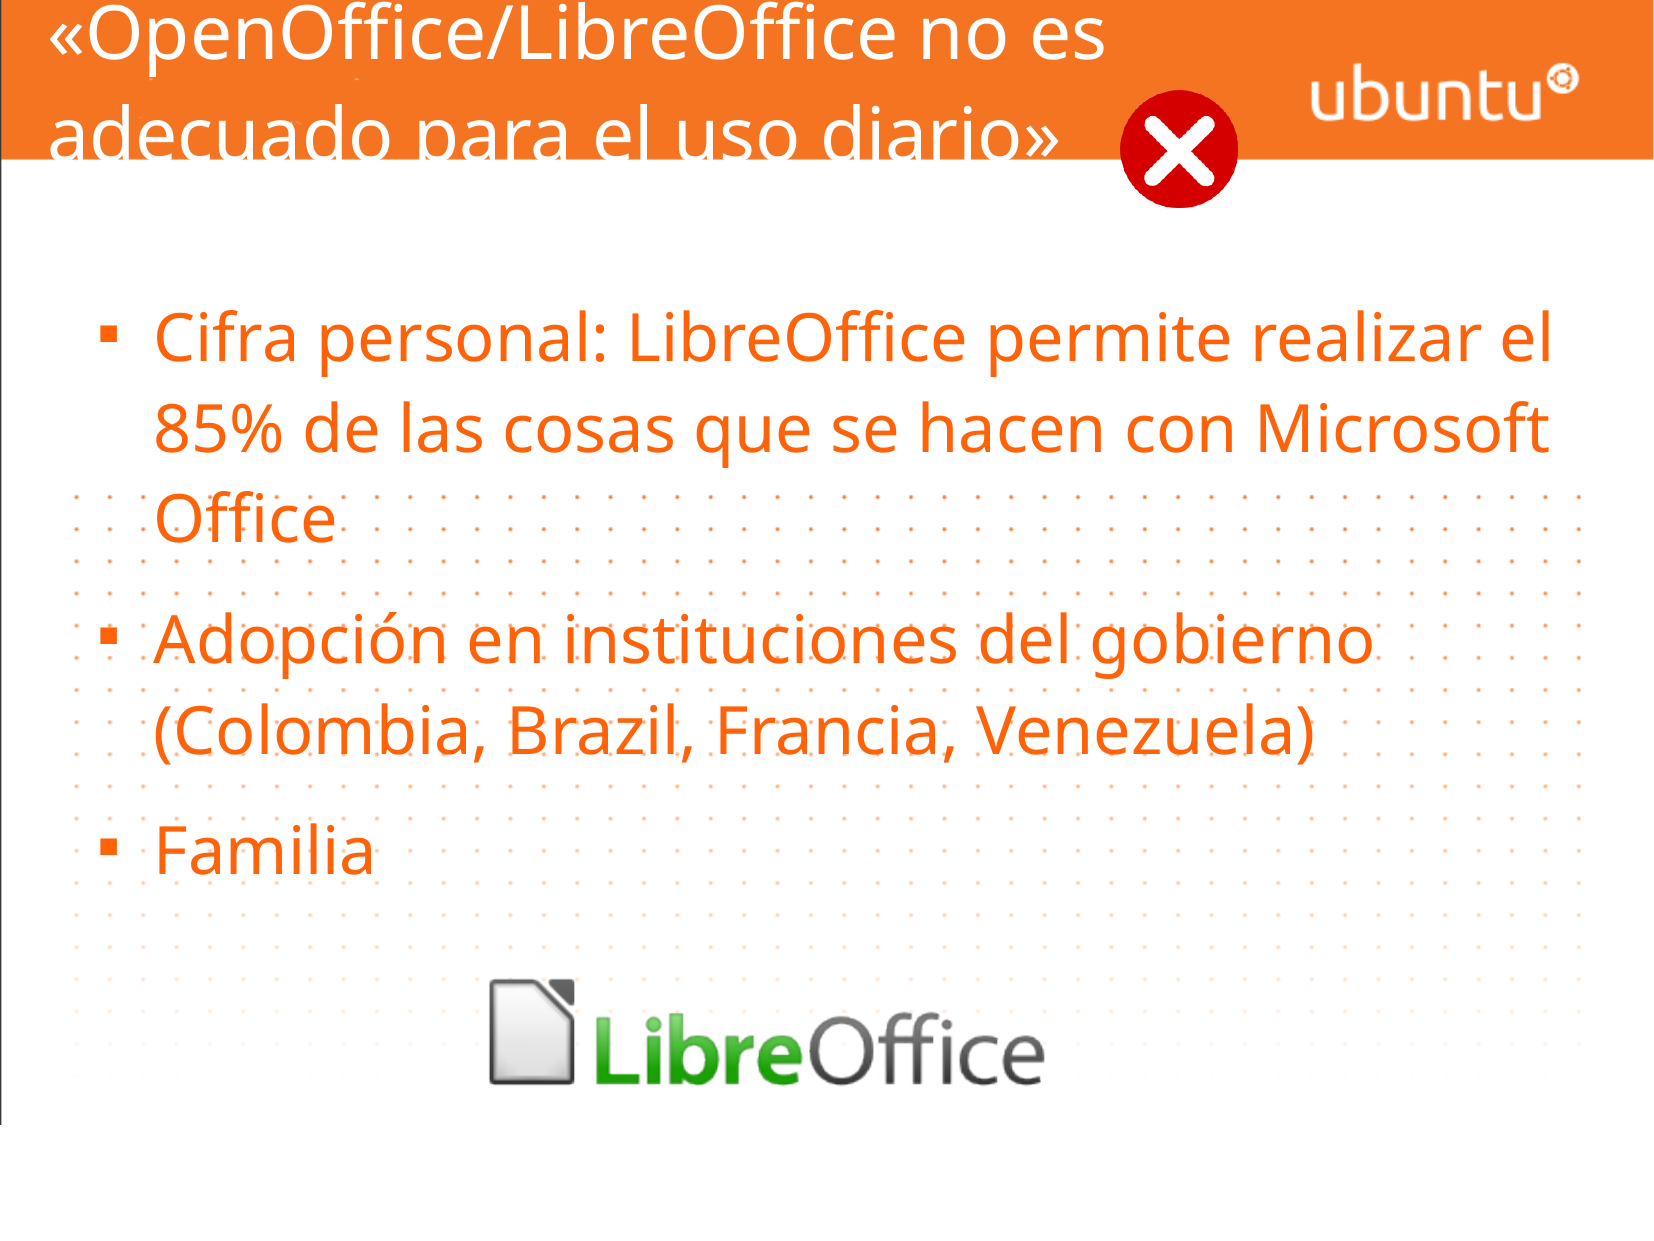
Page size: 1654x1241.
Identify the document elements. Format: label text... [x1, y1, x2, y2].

title «OpenOffice/LibreOffice no es adecuado para el uso diario» [47, 0, 1276, 166]
list Cifra personal: LibreOffice permite realizar el 85% de las cosas que se hacen con Microsoft Office Adopción en instituciones del gobierno (Colombia, Brazil, Francia, Venezuela) Familia [82, 290, 1571, 1109]
picture [0, 0, 1654, 1128]
